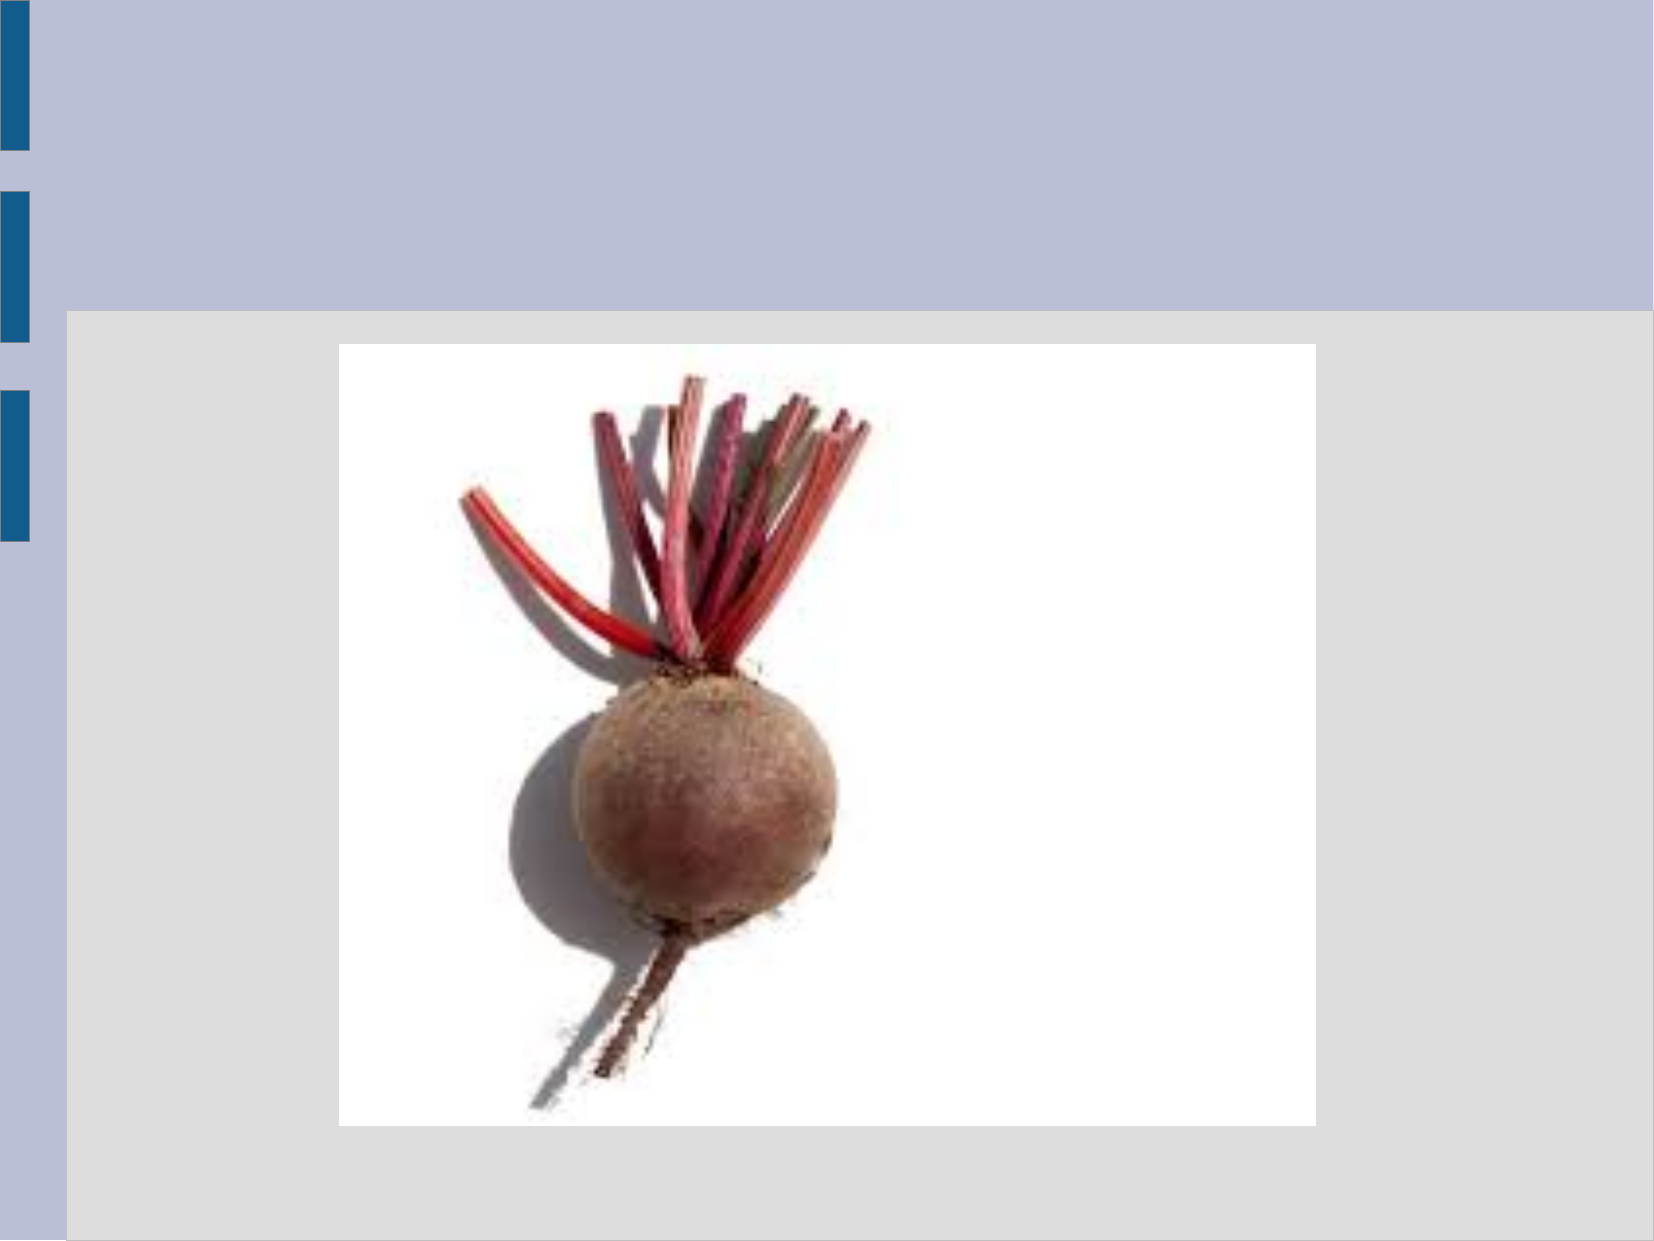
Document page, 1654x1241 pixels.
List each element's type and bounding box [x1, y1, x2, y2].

picture [339, 344, 1316, 1126]
